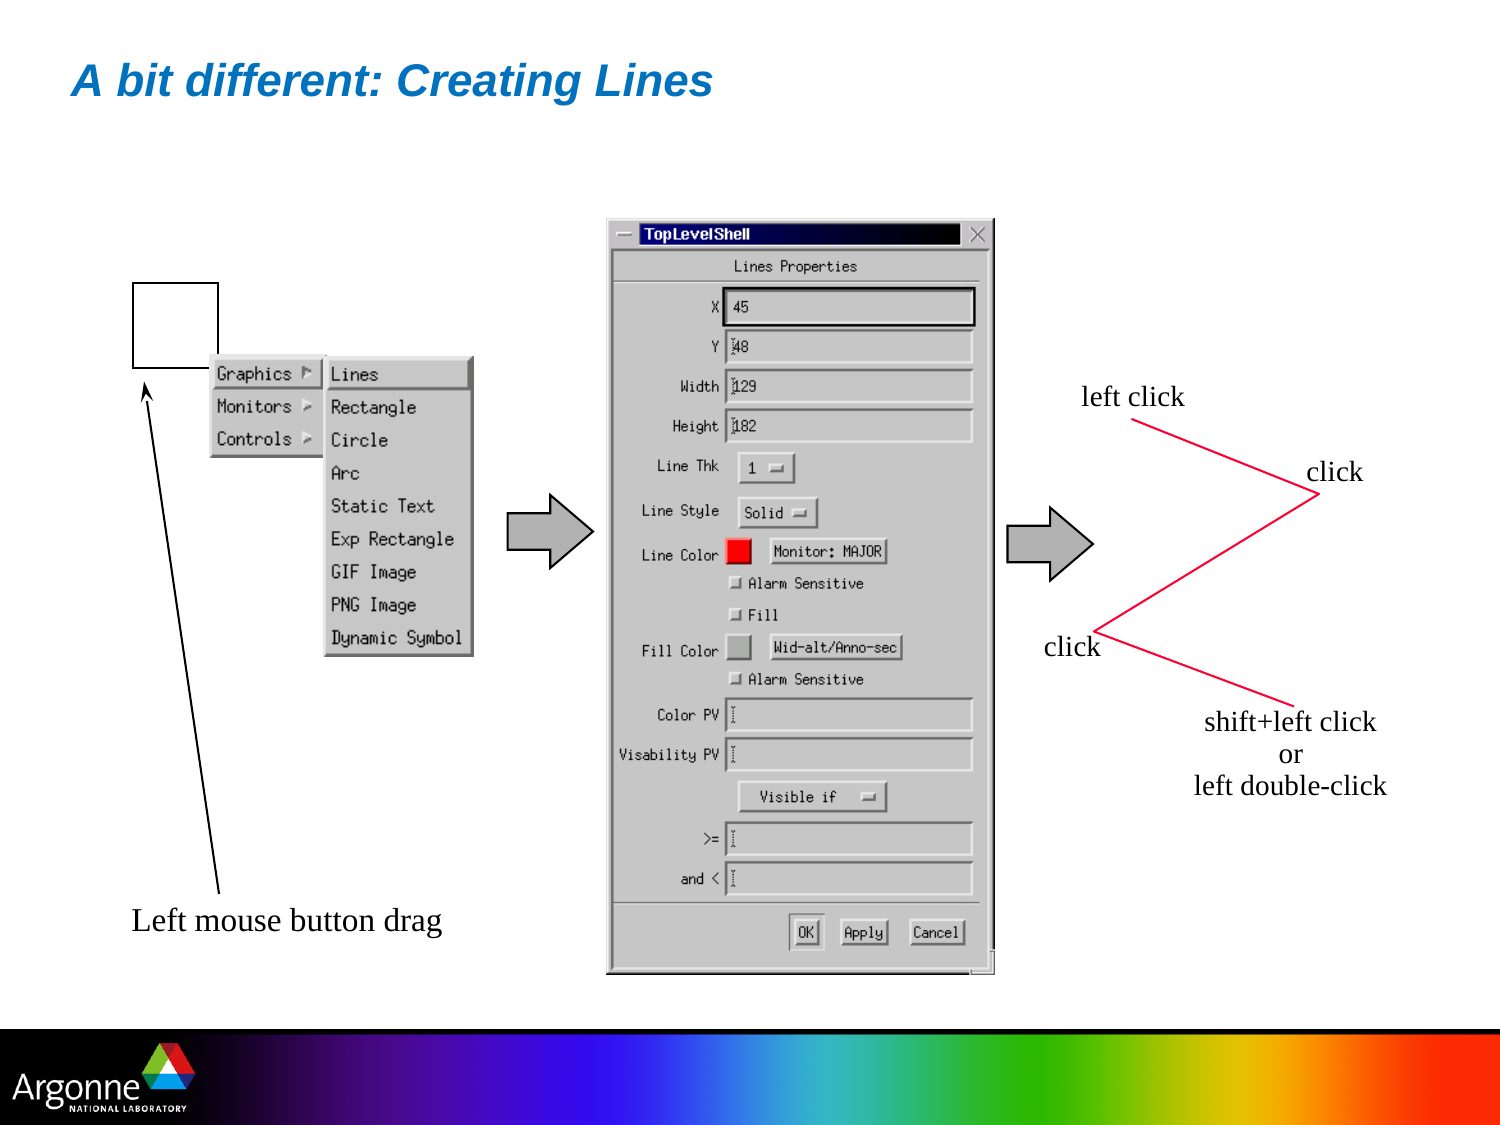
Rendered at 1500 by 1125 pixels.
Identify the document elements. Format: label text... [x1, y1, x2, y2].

text_box [507, 495, 594, 568]
picture [606, 218, 995, 976]
picture [209, 354, 474, 657]
text_box click [1291, 485, 1315, 496]
text_box Left mouse button drag [116, 893, 459, 946]
text_box [1007, 507, 1093, 581]
text_box click [1291, 447, 1379, 496]
picture [0, 1029, 1500, 1125]
text_box shift+left click or left double-click [1178, 697, 1403, 810]
text_box click [1099, 622, 1117, 638]
text_box click [1028, 622, 1117, 671]
title A bit different: Creating Lines [55, 40, 1361, 125]
text_box left click [1066, 372, 1201, 421]
